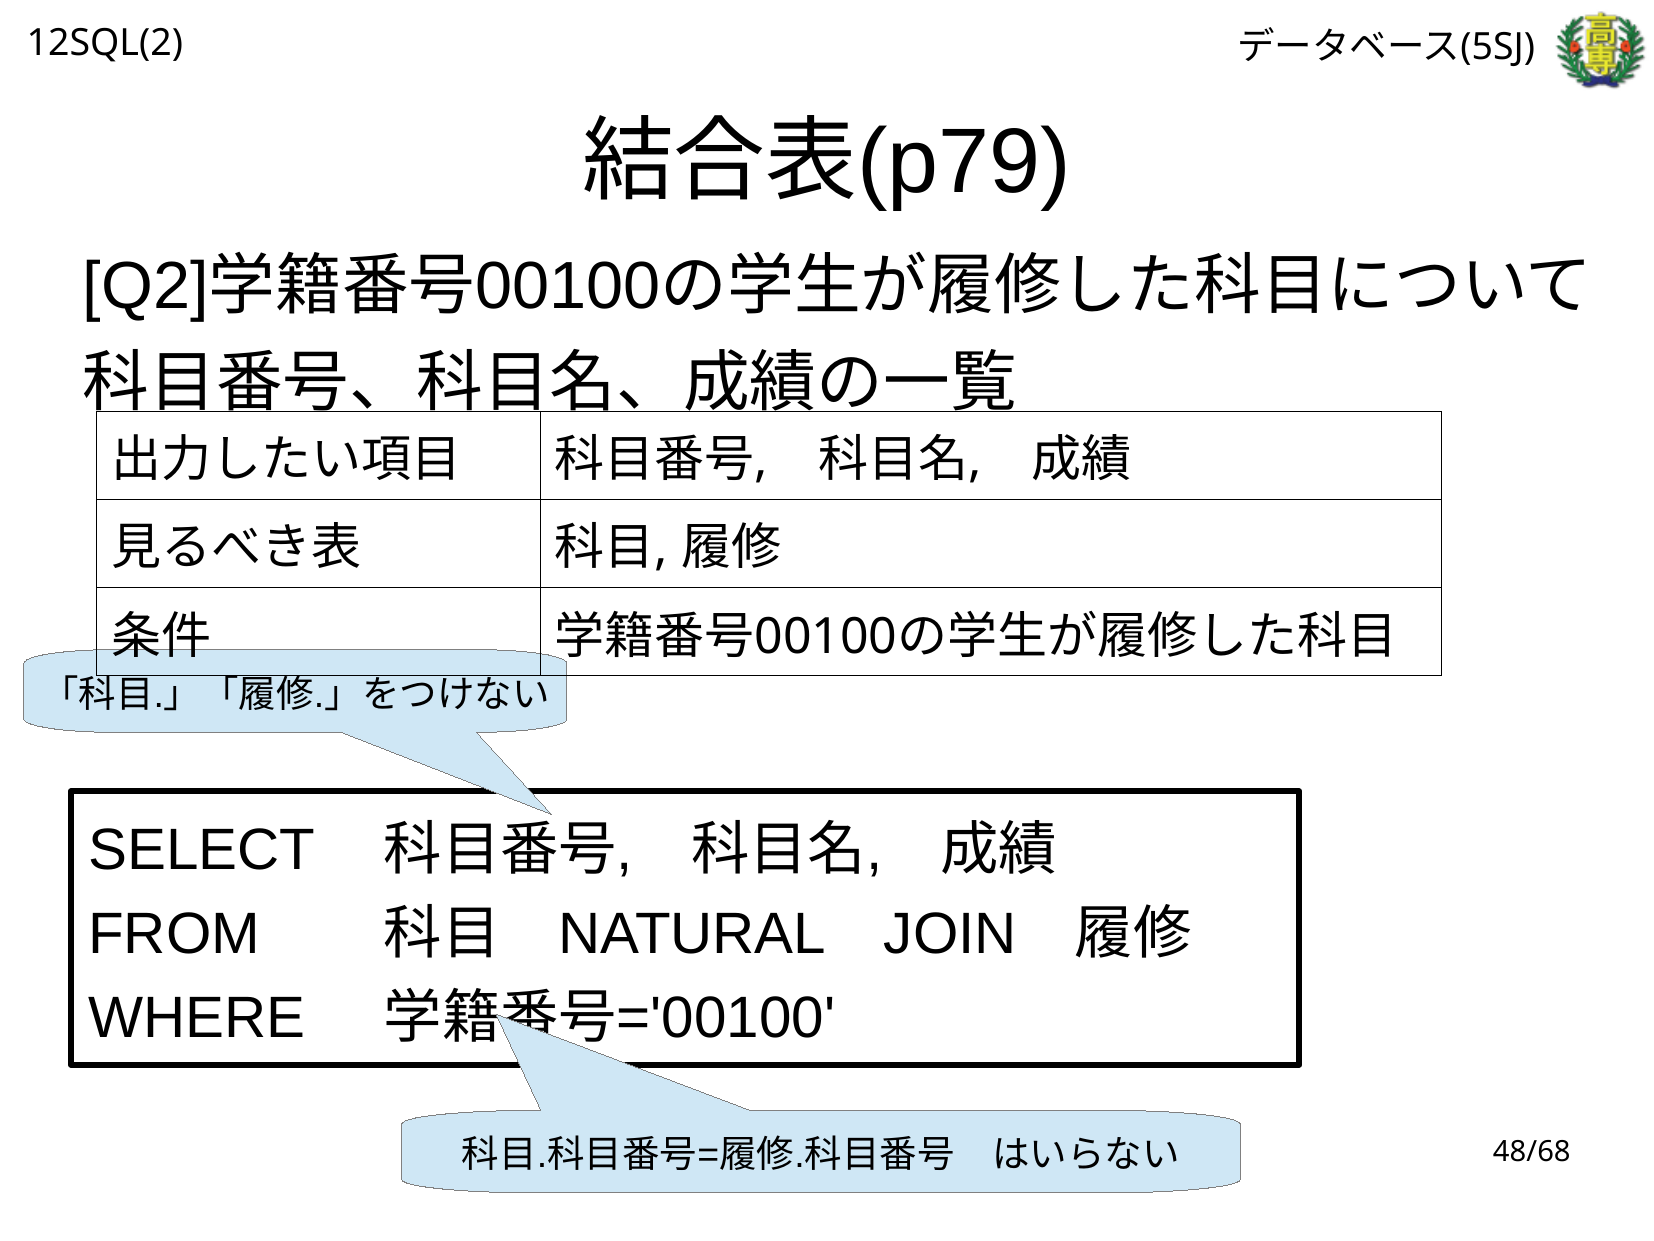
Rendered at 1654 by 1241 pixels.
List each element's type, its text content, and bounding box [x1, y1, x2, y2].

table_cell 見るべき表 [97, 500, 540, 587]
table_cell 科目, 履修 [541, 500, 1441, 587]
table_header 科目番号, 科目名, 成績 [541, 412, 1441, 499]
table_cell 学籍番号00100の学生が履修した科目 [541, 588, 1441, 675]
table_cell 条件 [97, 588, 540, 675]
text_box 科目.科目番号=履修.科目番号 はいらない [401, 1014, 1241, 1193]
picture [1553, 2, 1650, 99]
table_header 出力したい項目 [97, 412, 540, 499]
text_box 「科目.」「履修.」をつけない [23, 649, 567, 815]
text_box SELECT 科目番号, 科目名, 成績 FROM 科目 NATURAL JOIN 履修 WHERE 学籍番号='00100' [70, 791, 1300, 1035]
title 結合表(p79) [82, 49, 1571, 257]
list [Q2]学籍番号00100の学生が履修した科目について科目番号、科目名、成績の一覧 [82, 231, 1595, 367]
